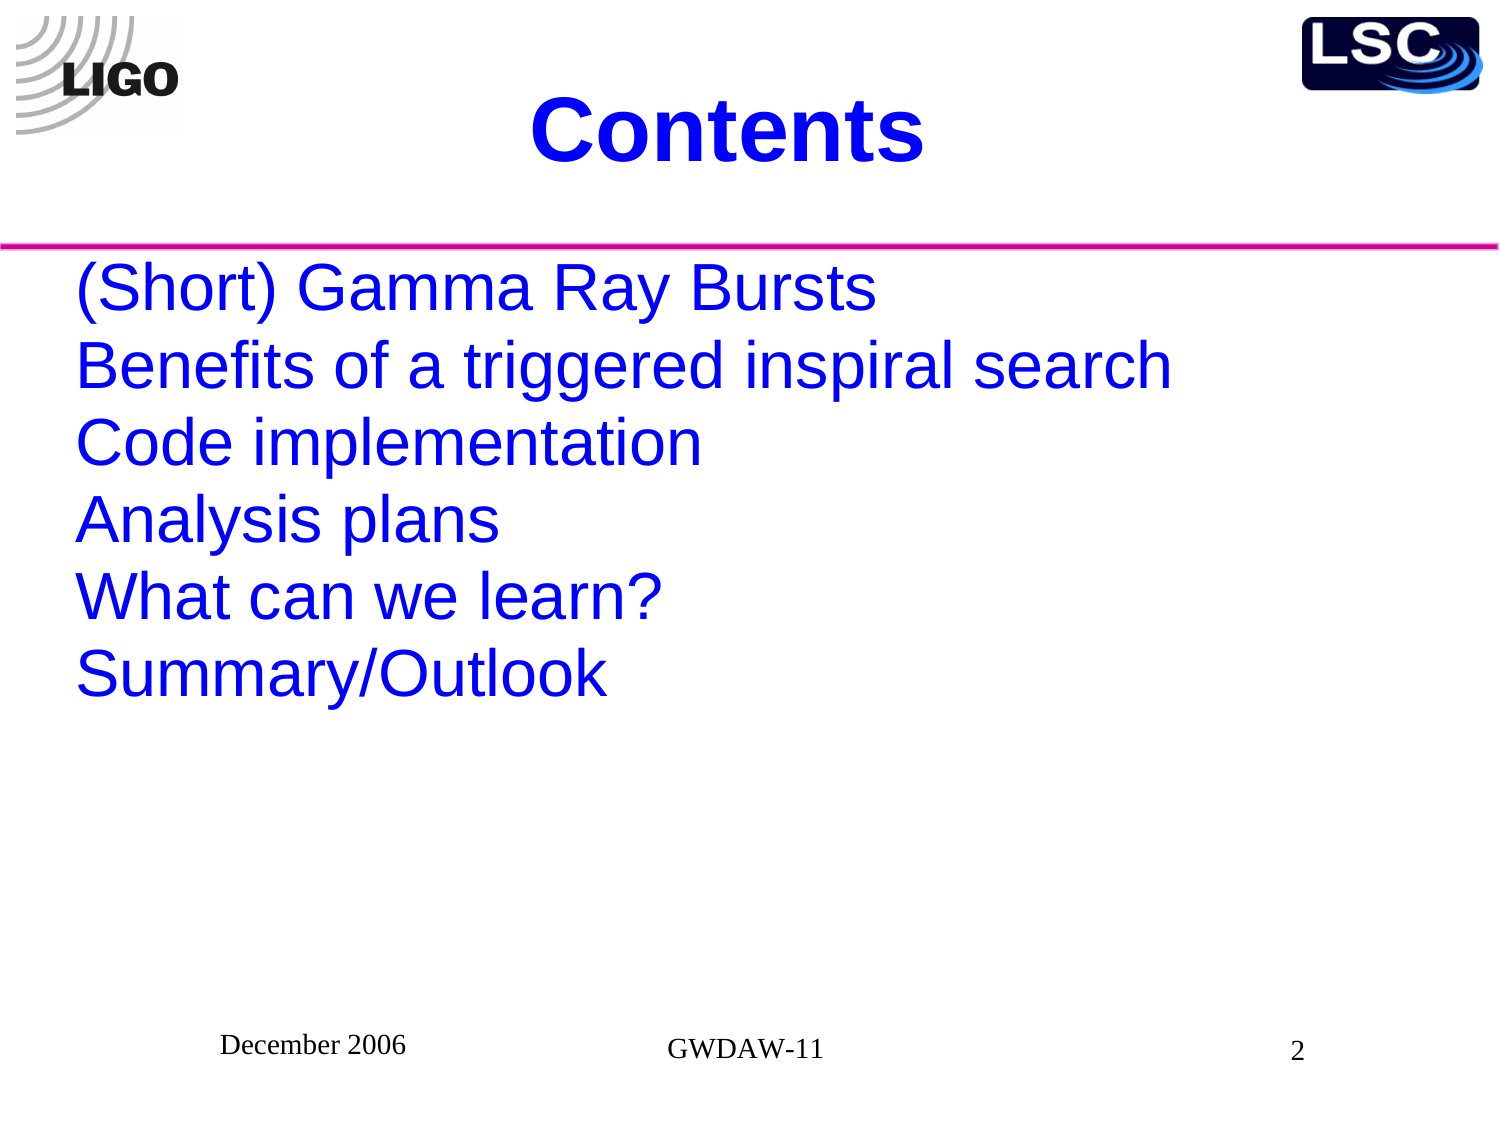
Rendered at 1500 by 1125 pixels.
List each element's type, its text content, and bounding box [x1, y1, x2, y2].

list (Short) Gamma Ray Bursts Benefits of a triggered inspiral search Code implementation Analysis plans What can we learn? Summary/Outlook [74, 262, 1425, 1005]
title Contents [210, 19, 1246, 255]
picture [1302, 17, 1483, 94]
